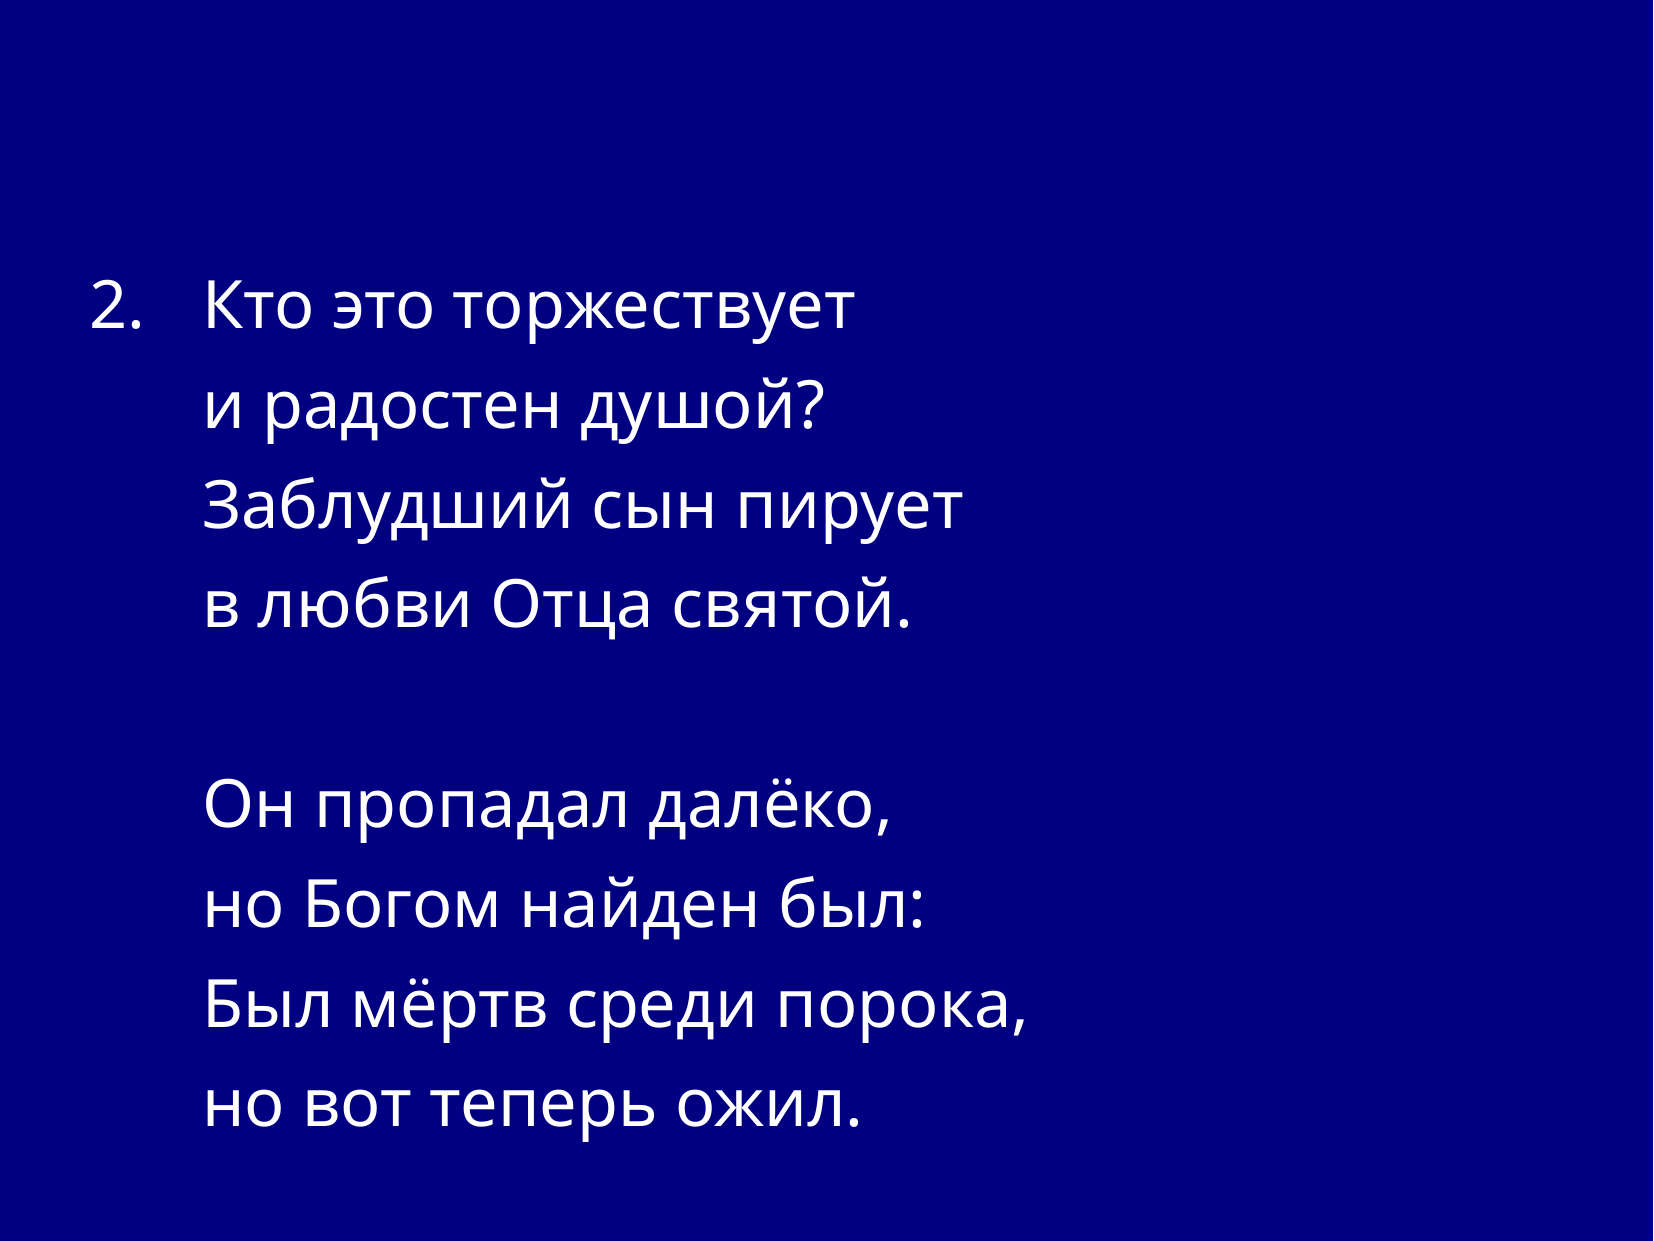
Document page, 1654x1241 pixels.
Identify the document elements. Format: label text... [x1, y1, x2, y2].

text_box 2. Кто это торжествует и радостен душой? Заблудший сын пирует в любви Отца святой. Он пропадал далёко, но Богом найден был: Был мёртв среди порока, но вот теперь ожил. [75, 150, 1576, 1163]
